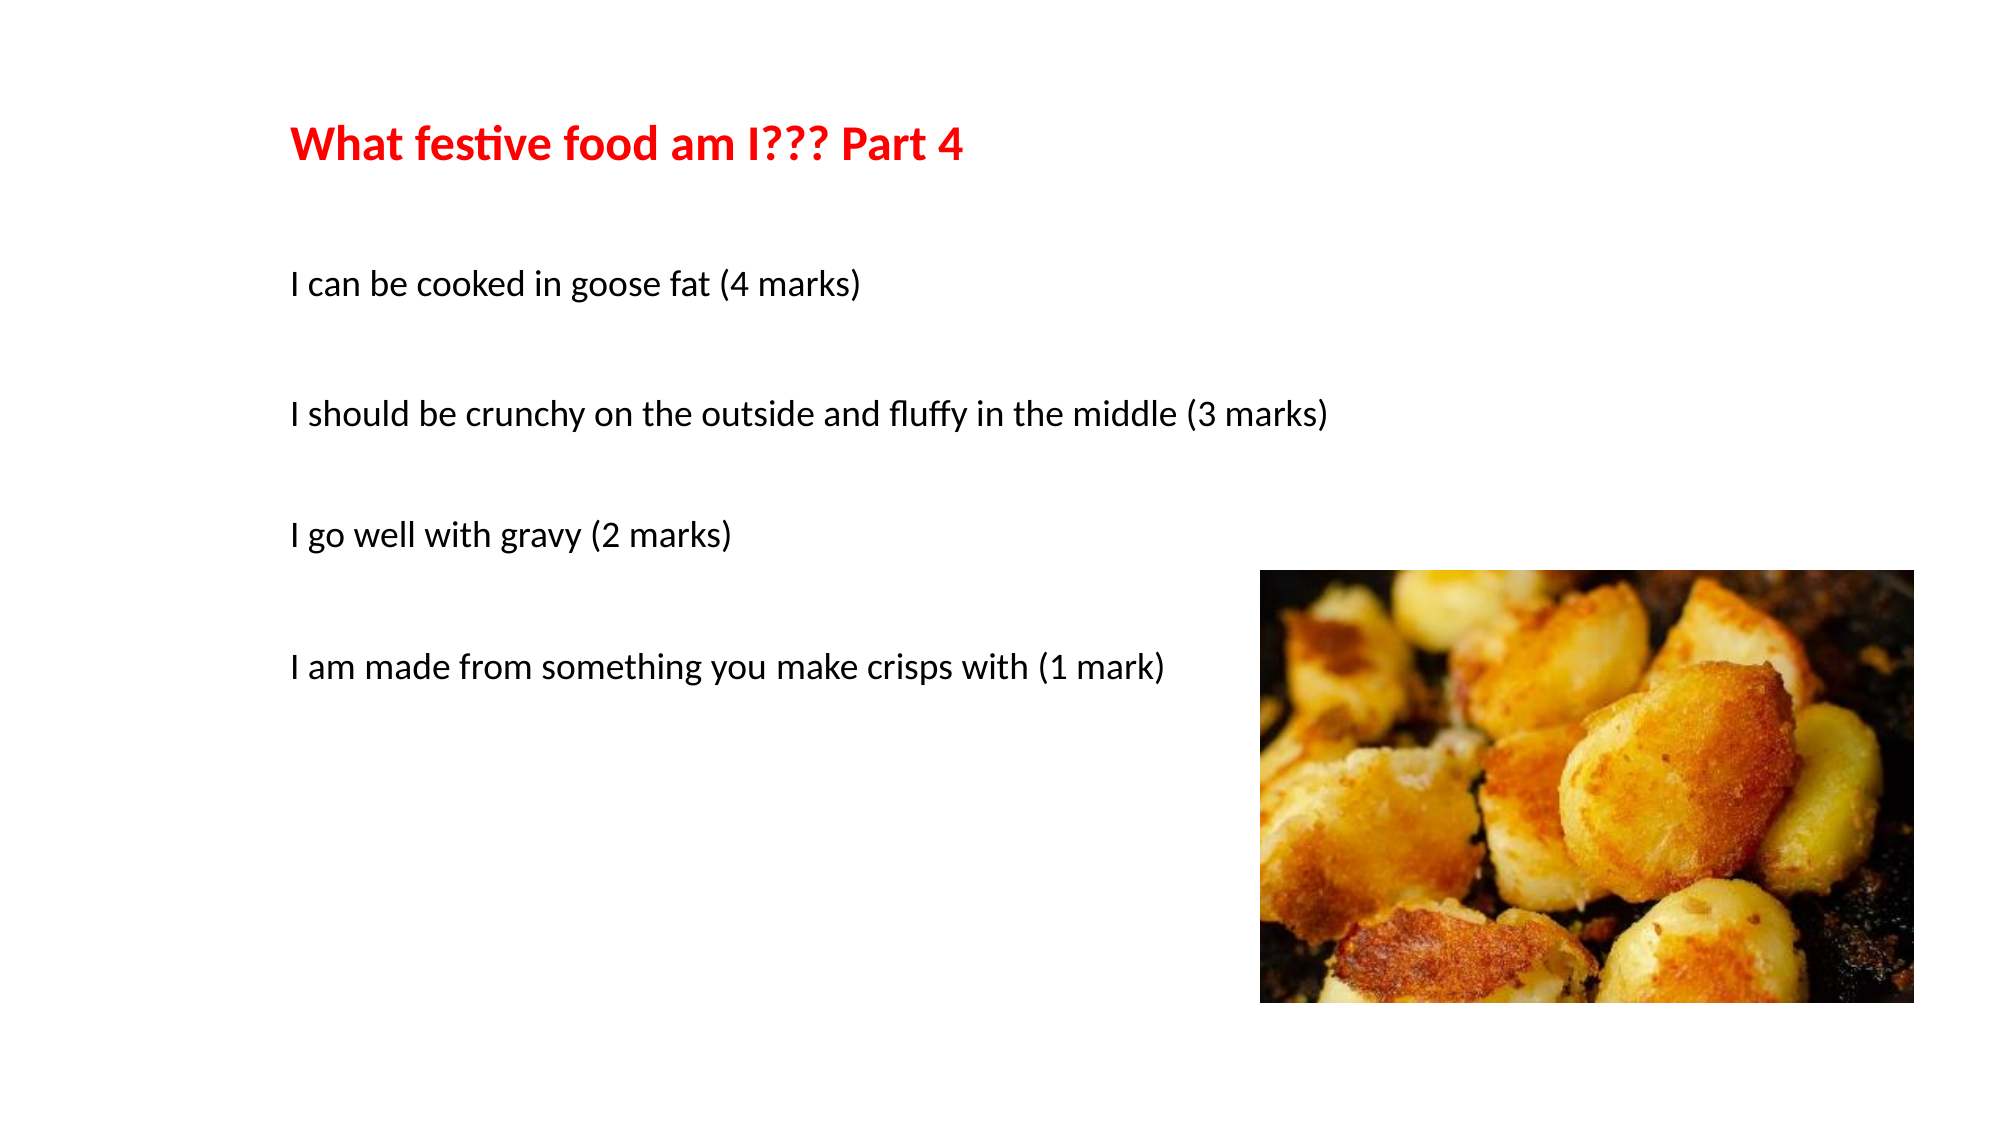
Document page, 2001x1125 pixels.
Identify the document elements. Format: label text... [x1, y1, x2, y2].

text_box I go well with gravy (2 marks) [275, 502, 1493, 564]
picture [1260, 570, 1914, 1003]
text_box I can be cooked in goose fat (4 marks) [275, 251, 1493, 312]
text_box What festive food am I??? Part 4 [275, 103, 1634, 180]
text_box I should be crunchy on the outside and fluffy in the middle (3 marks) [275, 381, 1493, 442]
text_box I am made from something you make crisps with (1 mark) [275, 634, 1260, 695]
